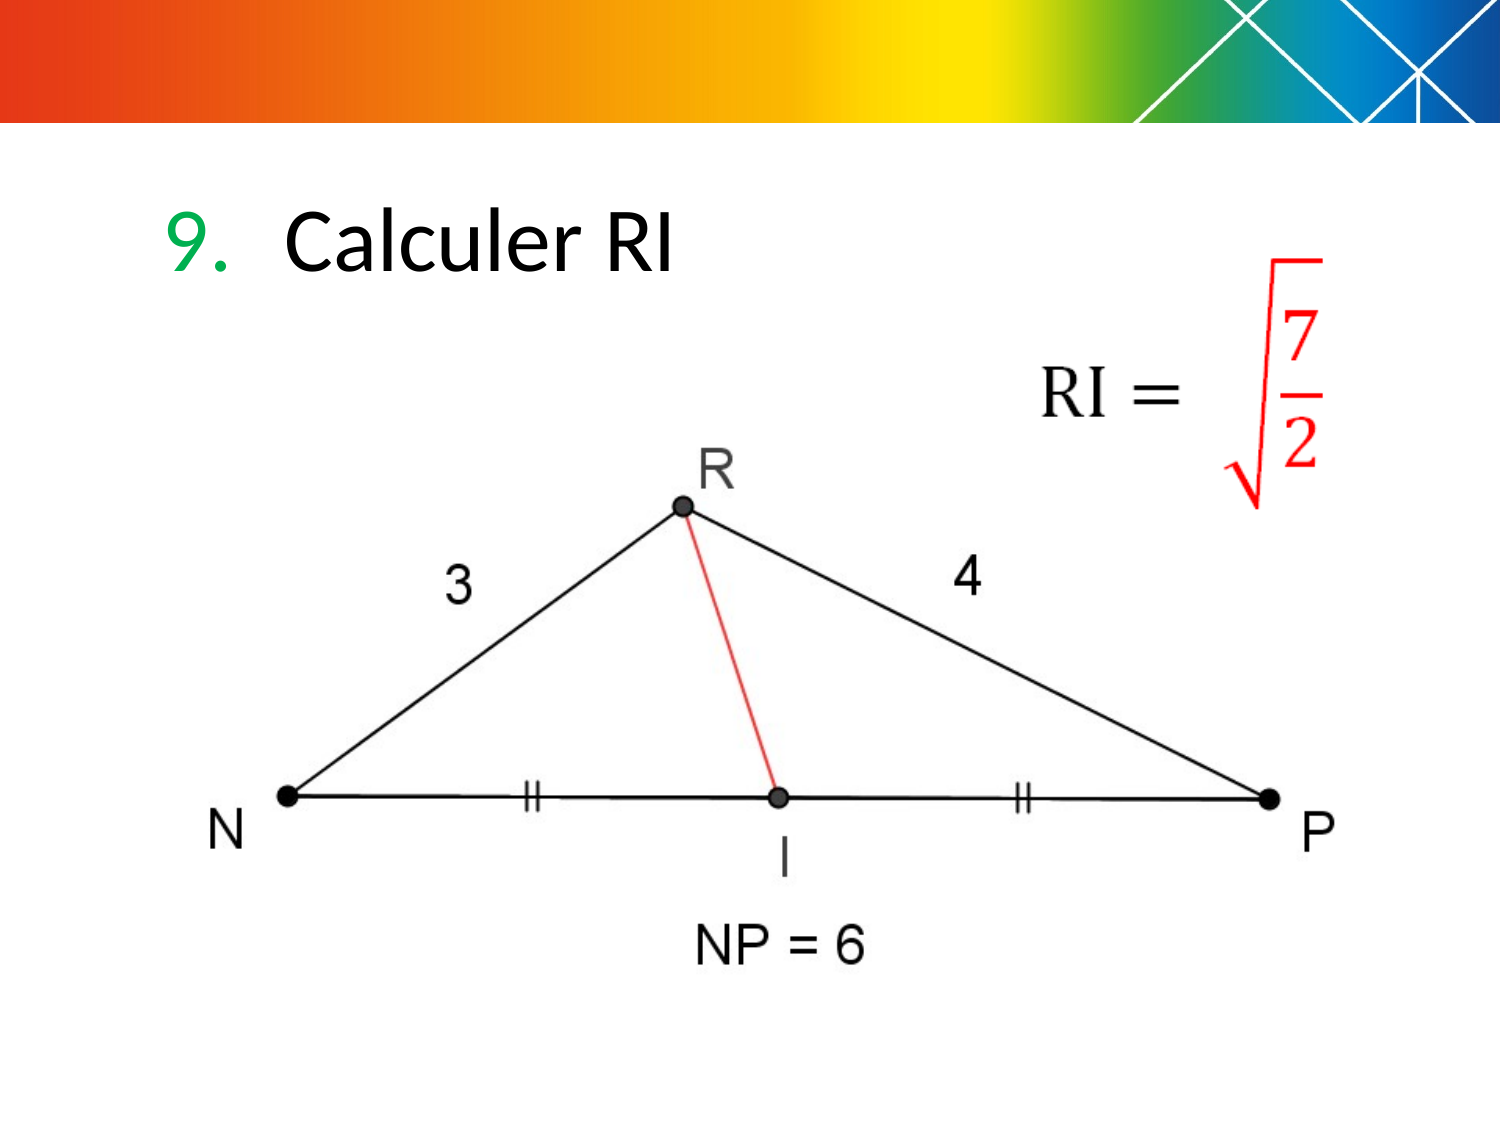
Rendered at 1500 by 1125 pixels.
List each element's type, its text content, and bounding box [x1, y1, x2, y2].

picture [1340, 0, 1500, 123]
picture [0, 0, 1359, 123]
picture [159, 243, 1372, 993]
title Calculer RI [147, 163, 1426, 305]
